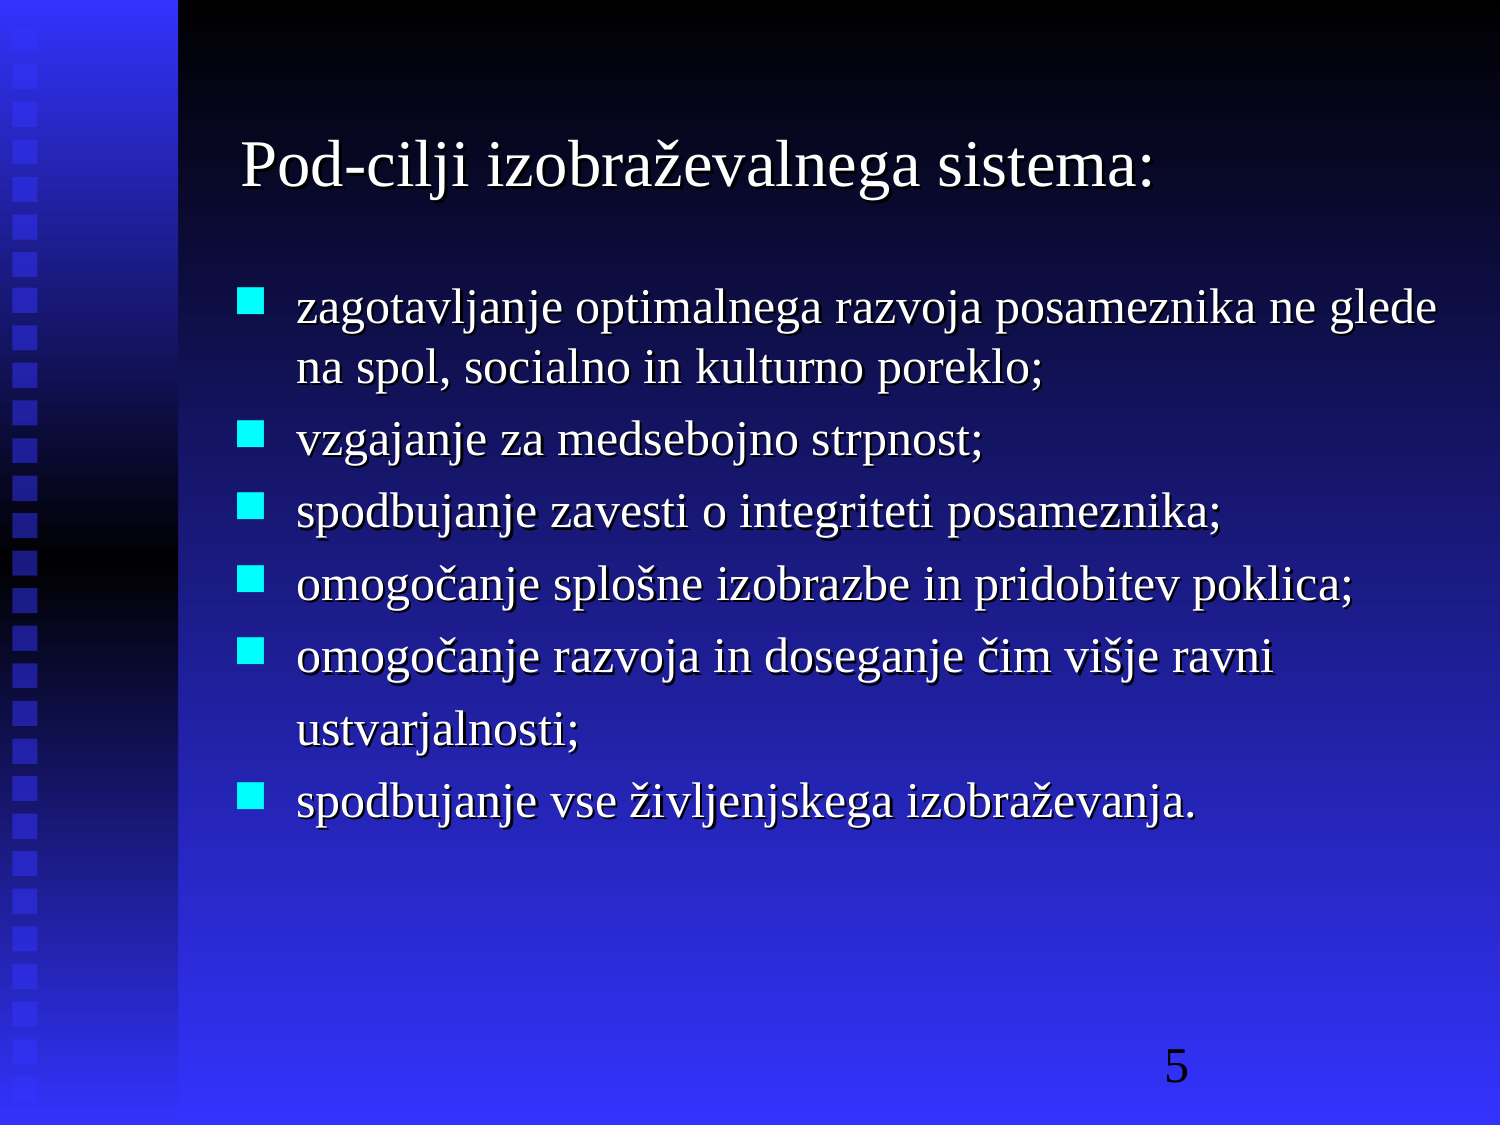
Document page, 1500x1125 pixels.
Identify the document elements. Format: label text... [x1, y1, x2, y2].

list Pod-cilji izobraževalnega sistema: zagotavljanje optimalnega razvoja posameznika ne glede na spol, socialno in kulturno poreklo; vzgajanje za medsebojno strpnost; spodbujanje zavesti o integriteti posameznika; omogočanje splošne izobrazbe in pridobitev poklica; omogočanje razvoja in doseganje čim višje ravni ustvarjalnosti; spodbujanje vse življenjskega izobraževanja. [225, 112, 1500, 913]
